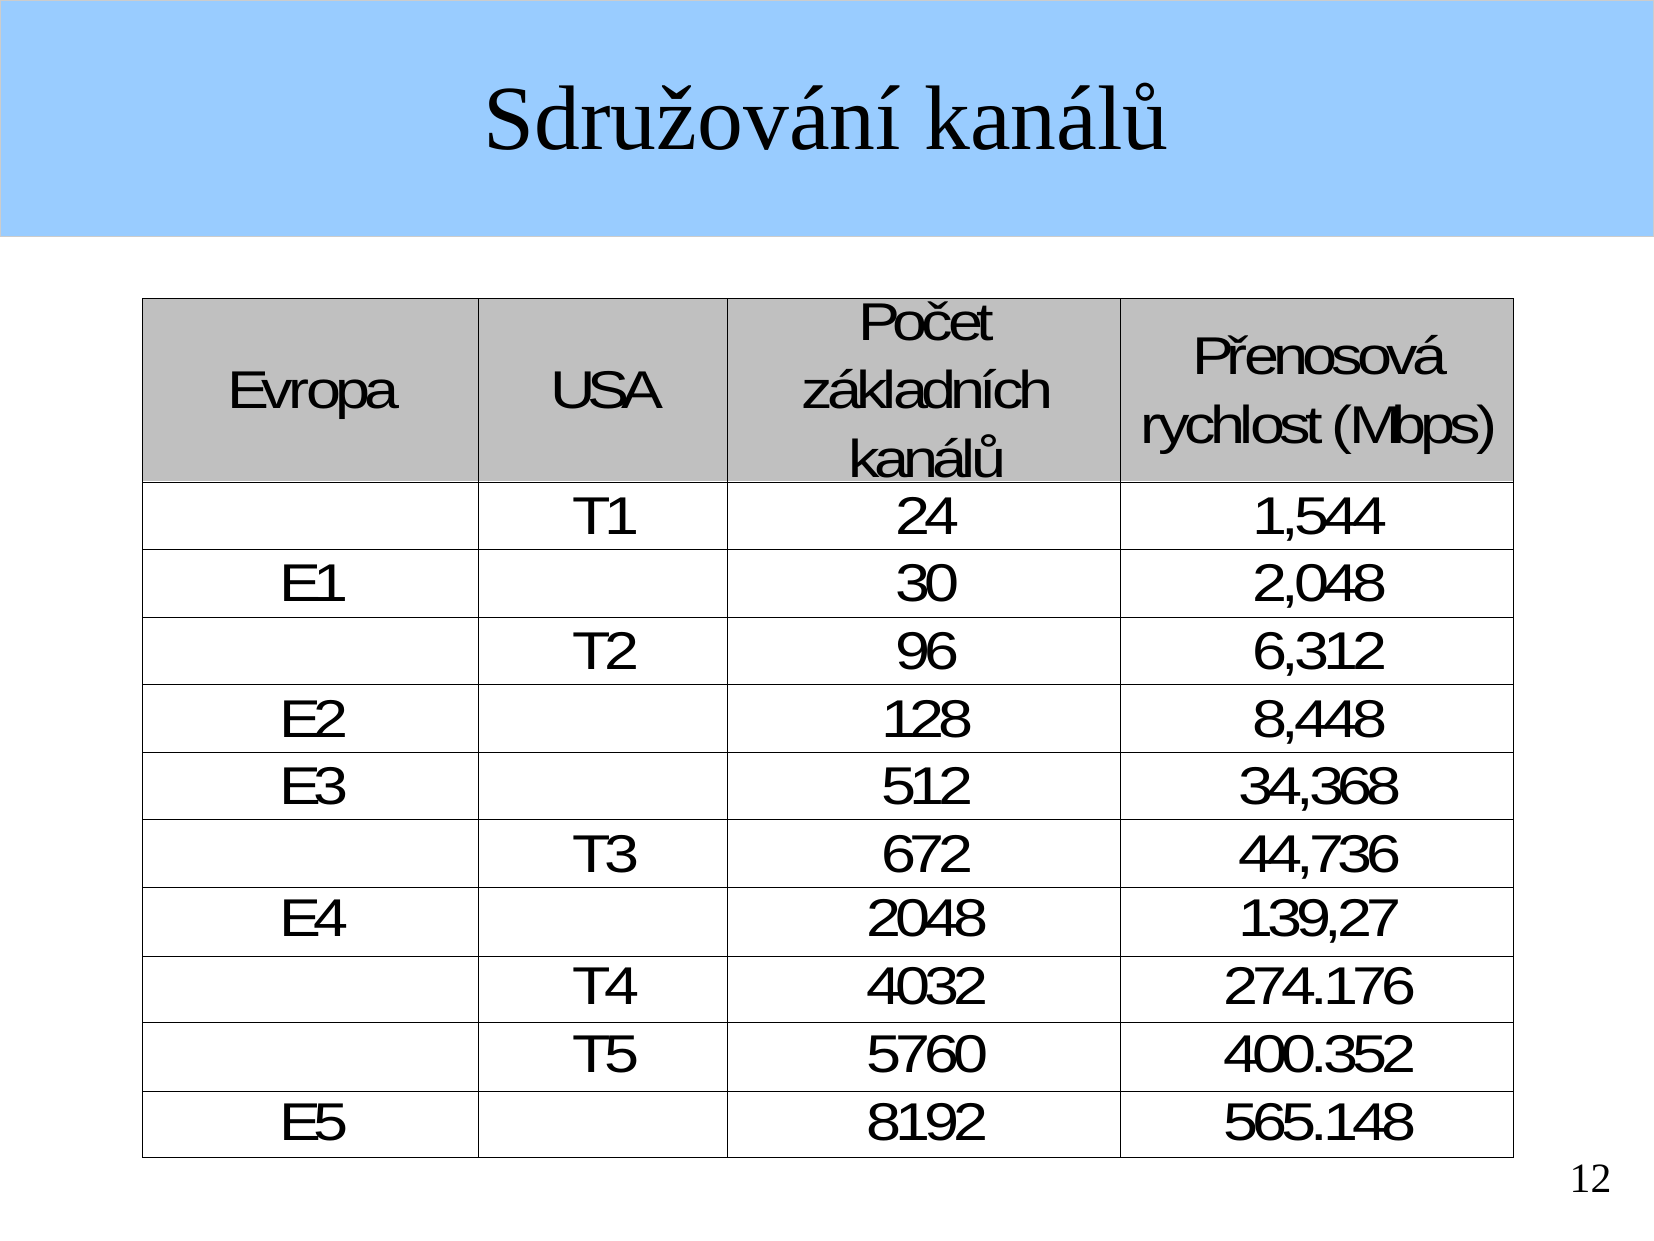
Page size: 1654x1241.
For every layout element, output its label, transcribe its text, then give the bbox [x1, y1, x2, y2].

chart [139, 296, 1517, 1163]
title Sdružování kanálů [0, 0, 1654, 237]
